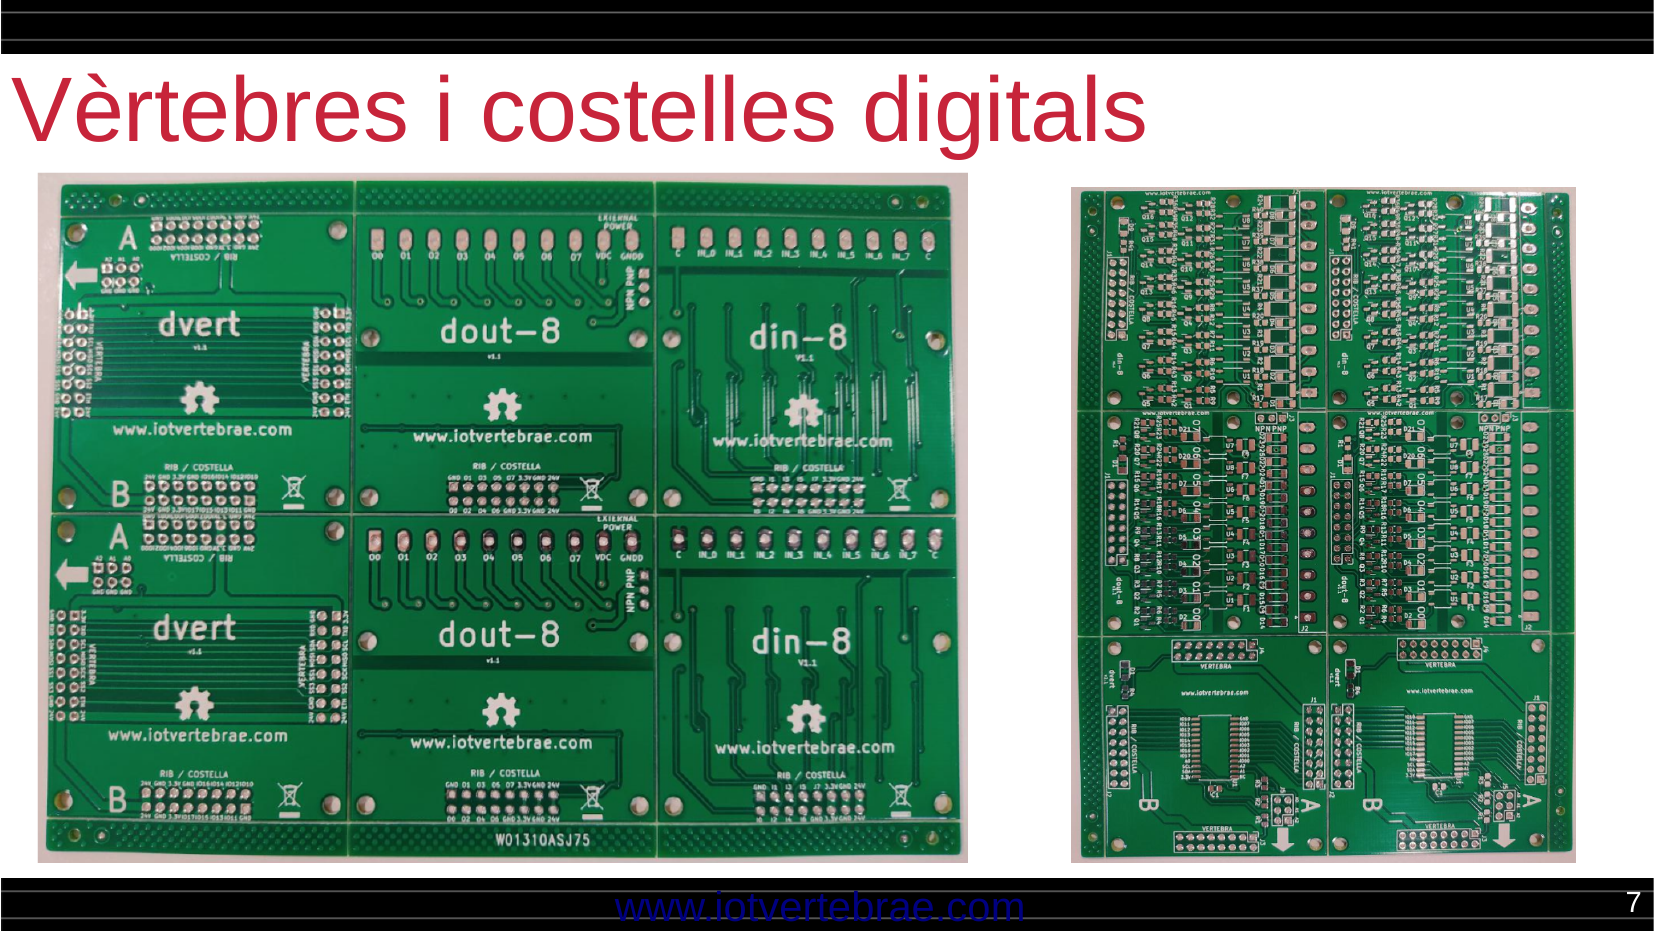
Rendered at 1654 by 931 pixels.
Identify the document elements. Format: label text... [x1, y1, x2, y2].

picture [37, 172, 968, 863]
picture [1, 878, 600, 931]
picture [1071, 187, 1576, 863]
title Vèrtebres i costelles digitals [11, 32, 1501, 188]
picture [1351, 878, 1654, 931]
text_box www.iotvertebrae.com [600, 876, 1351, 931]
picture [1, 0, 1654, 54]
